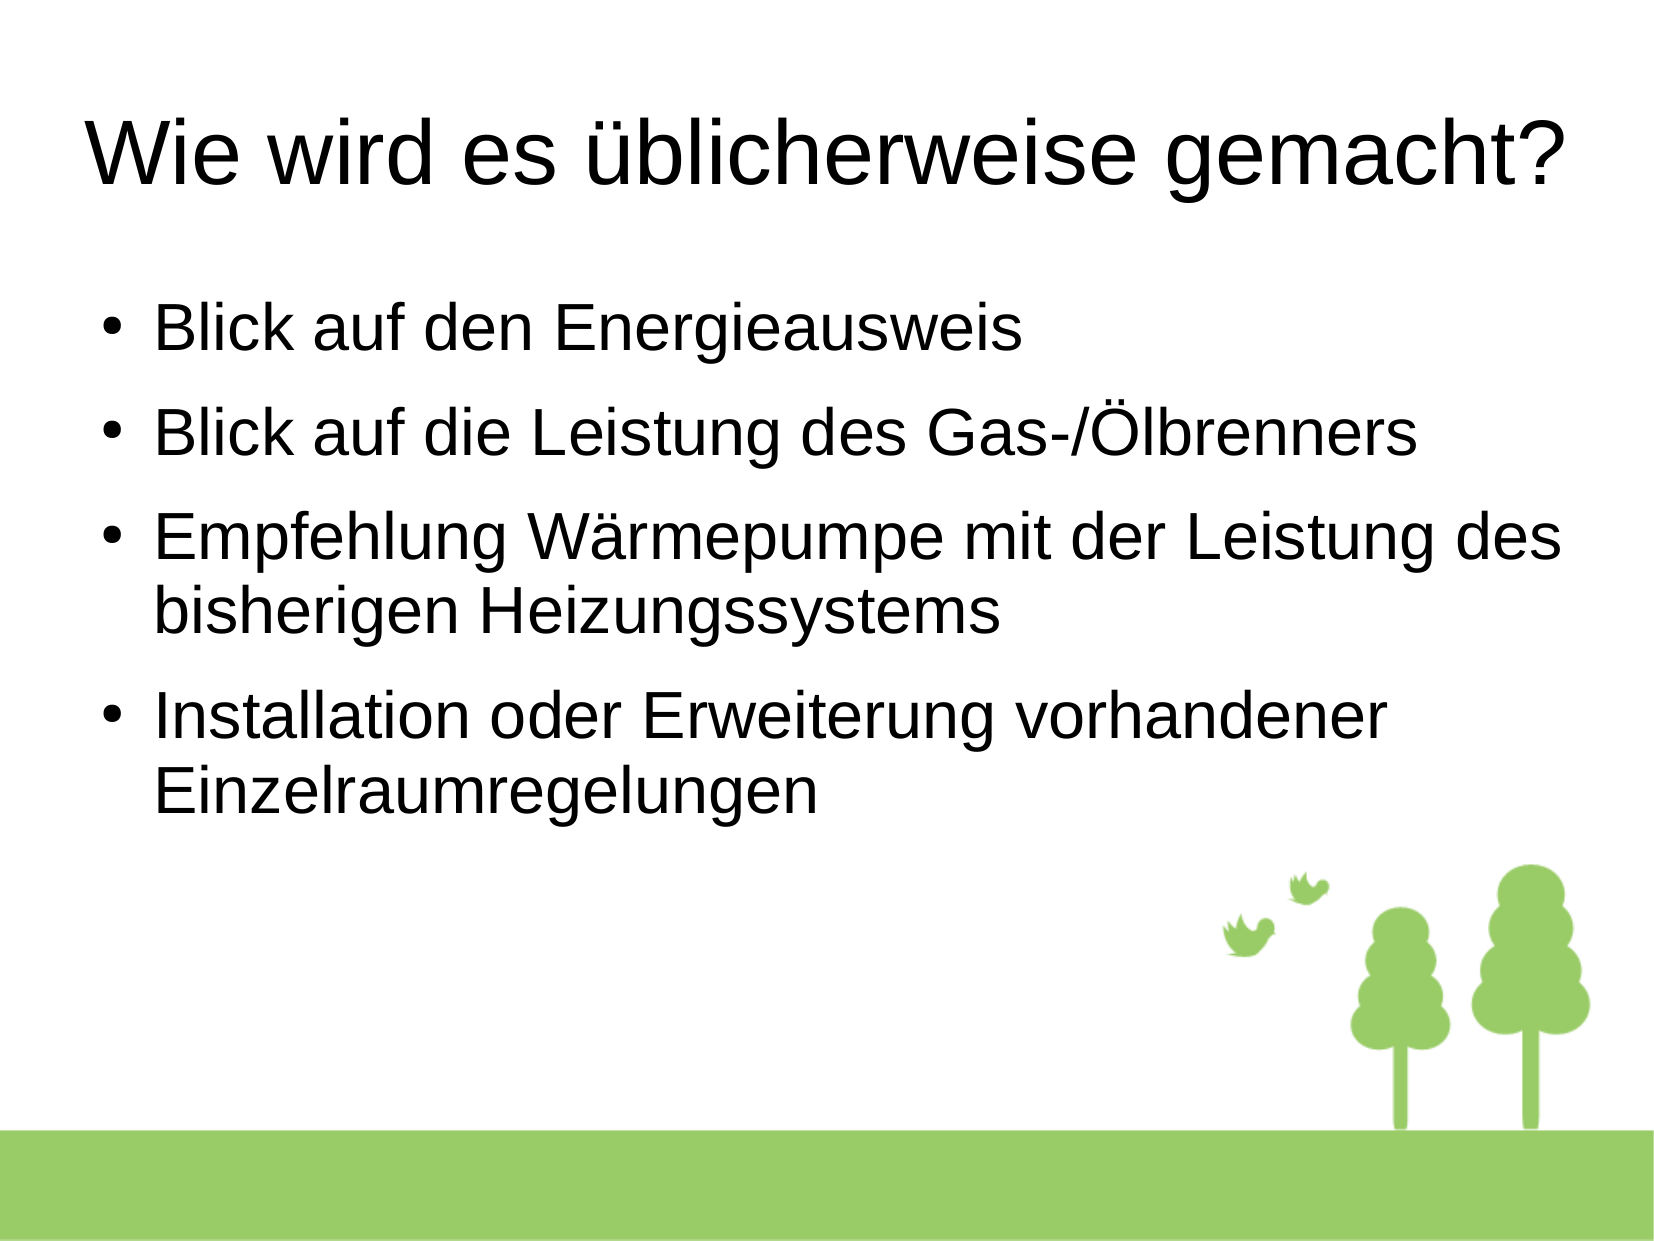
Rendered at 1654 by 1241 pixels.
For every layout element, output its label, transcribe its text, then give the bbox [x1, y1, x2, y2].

title Wie wird es üblicherweise gemacht? [82, 49, 1571, 257]
picture [0, 0, 1654, 1241]
list Blick auf den Energieausweis Blick auf die Leistung des Gas-/Ölbrenners Empfehlung Wärmepumpe mit der Leistung des bisherigen Heizungssystems Installation oder Erweiterung vorhandener Einzelraumregelungen [82, 290, 1571, 1010]
